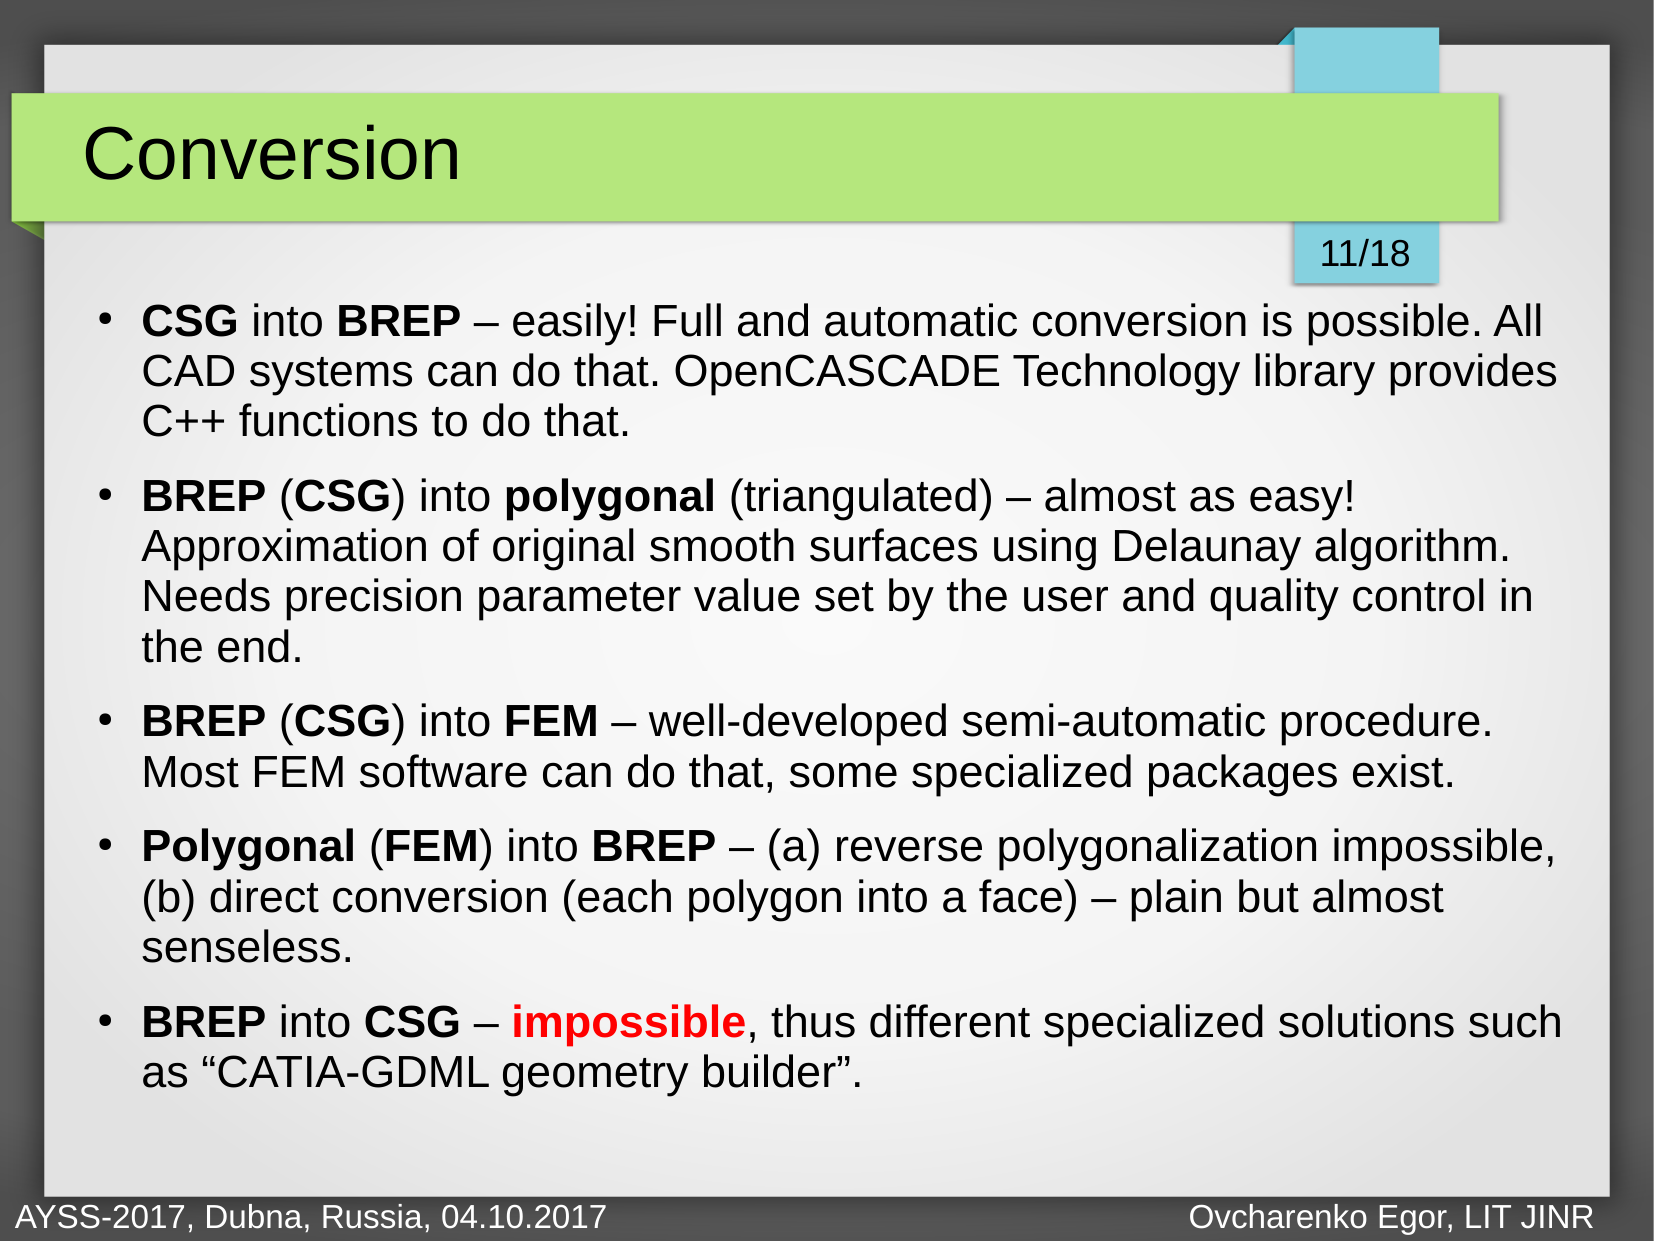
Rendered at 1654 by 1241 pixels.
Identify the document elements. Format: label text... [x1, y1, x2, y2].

title Conversion [82, 94, 1264, 213]
list CSG into BREP – easily! Full and automatic conversion is possible. All CAD systems can do that. OpenCASCADE Technology library provides C++ functions to do that. BREP (CSG) into polygonal (triangulated) – almost as easy! Approximation of original smooth surfaces using Delaunay algorithm. Needs precision parameter value set by the user and quality control in the end. BREP (CSG) into FEM – well-developed semi-automatic procedure. Most FEM software can do that, some specialized packages exist. Polygonal (FEM) into BREP – (a) reverse polygonalization impossible, (b) direct conversion (each polygon into a face) – plain but almost senseless. BREP into CSG – impossible, thus different specialized solutions such as “CATIA-GDML geometry builder”. [82, 295, 1571, 1156]
picture [0, 0, 1654, 1241]
text_box 11/18 [1290, 225, 1441, 282]
text_box AYSS-2017, Dubna, Russia, 04.10.2017 Ovcharenko Egor, LIT JINR [0, 1190, 1612, 1241]
